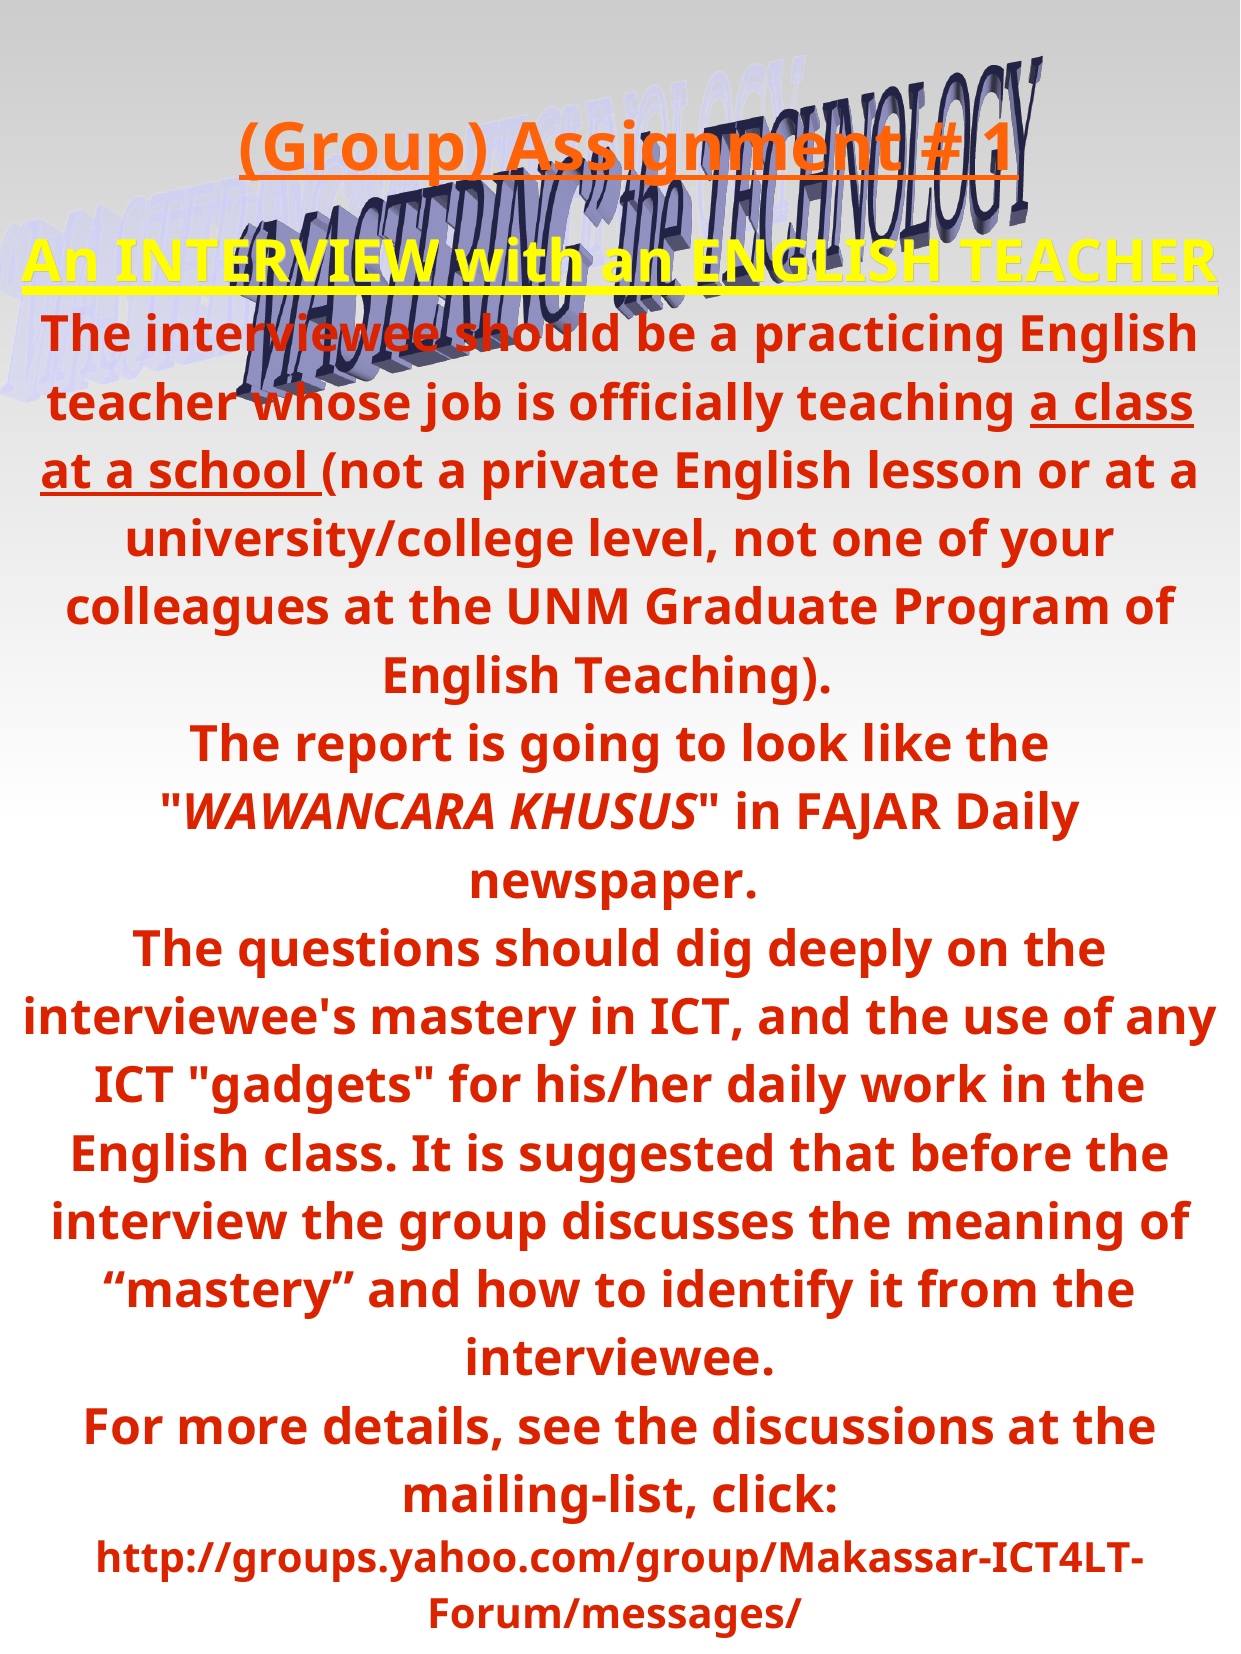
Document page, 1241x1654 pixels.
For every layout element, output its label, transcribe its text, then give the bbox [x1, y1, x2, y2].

list (Group) Assignment # 1 An INTERVIEW with an ENGLISH TEACHER The interviewee should be a practicing English teacher whose job is officially teaching a class at a school (not a private English lesson or at a university/college level, not one of your colleagues at the UNM Graduate Program of English Teaching). The report is going to look like the "WAWANCARA KHUSUS" in FAJAR Daily newspaper. The questions should dig deeply on the interviewee's mastery in ICT, and the use of any ICT "gadgets" for his/her daily work in the English class. It is suggested that before the interview the group discusses the meaning of “mastery” and how to identify it from the interviewee. For more details, see the discussions at the mailing-list, click: http://groups.yahoo.com/group/Makassar-ICT4LT-Forum/messages/ [0, 69, 1241, 1654]
